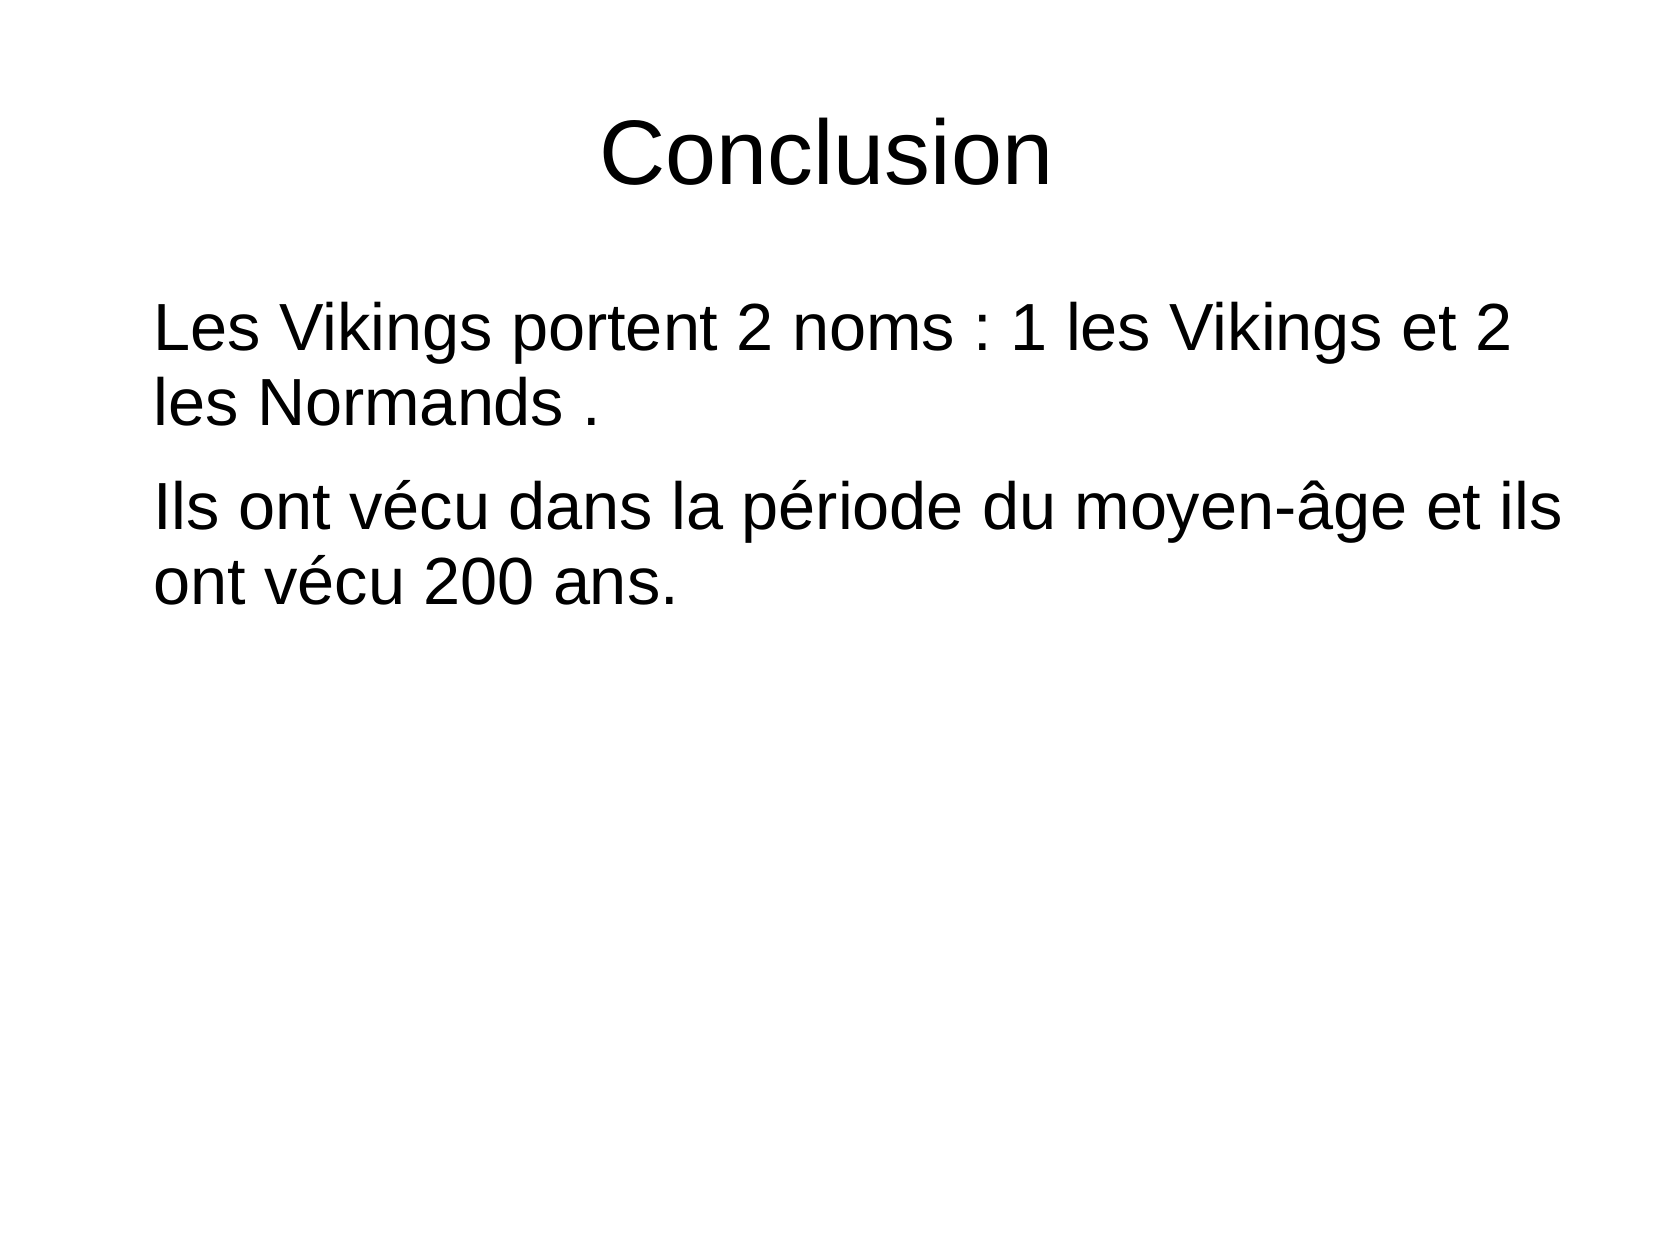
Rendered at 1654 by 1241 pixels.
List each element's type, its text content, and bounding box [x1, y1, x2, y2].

title Conclusion [82, 49, 1571, 257]
list Les Vikings portent 2 noms : 1 les Vikings et 2 les Normands . Ils ont vécu dans la période du moyen-âge et ils ont vécu 200 ans. [82, 290, 1571, 1010]
